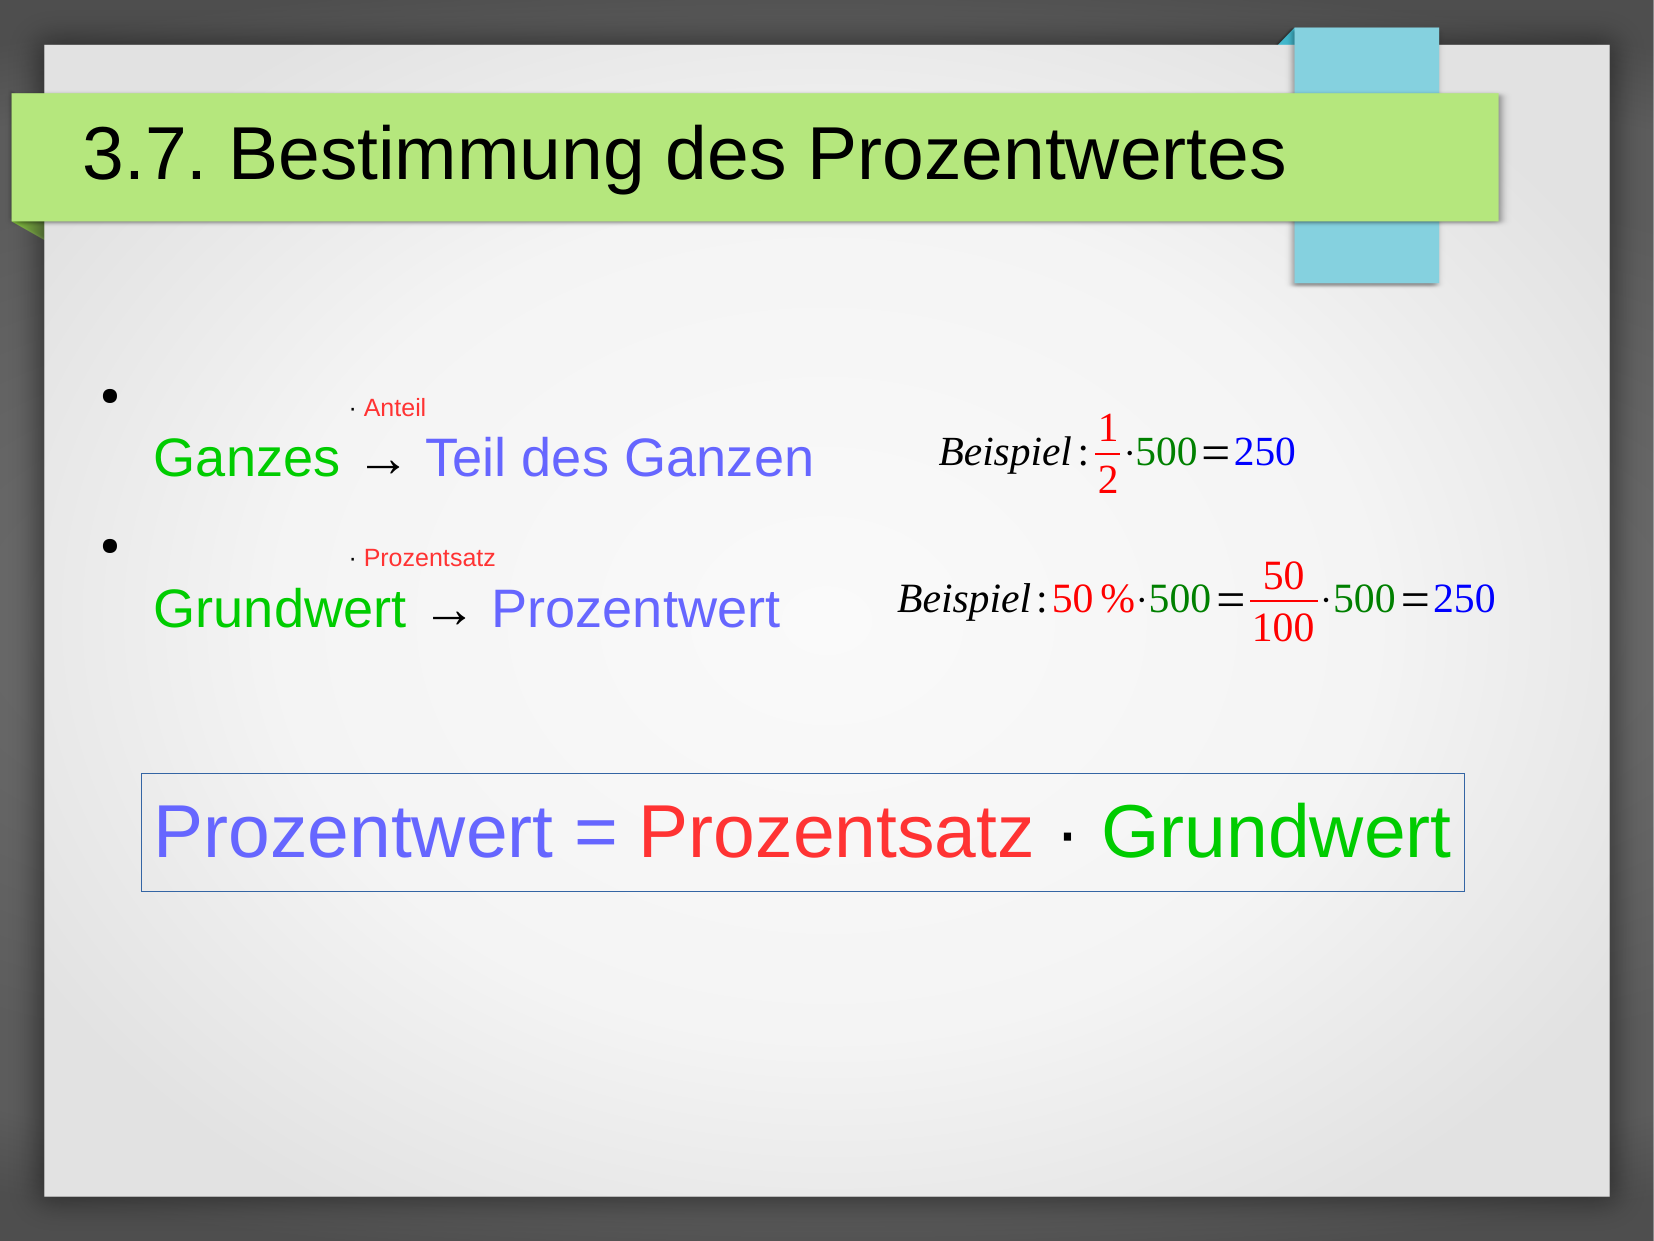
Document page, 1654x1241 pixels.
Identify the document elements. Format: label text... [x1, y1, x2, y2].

picture [0, 0, 1654, 1241]
text_box [141, 773, 1465, 892]
title 3.7. Bestimmung des Prozentwertes [82, 69, 1501, 238]
chart [930, 404, 1303, 503]
chart [889, 552, 1503, 651]
list · Anteil Ganzes → Teil des Ganzen · Prozentsatz Grundwert → Prozentwert Prozentwert = Prozentsatz · Grundwert [82, 367, 1571, 1087]
